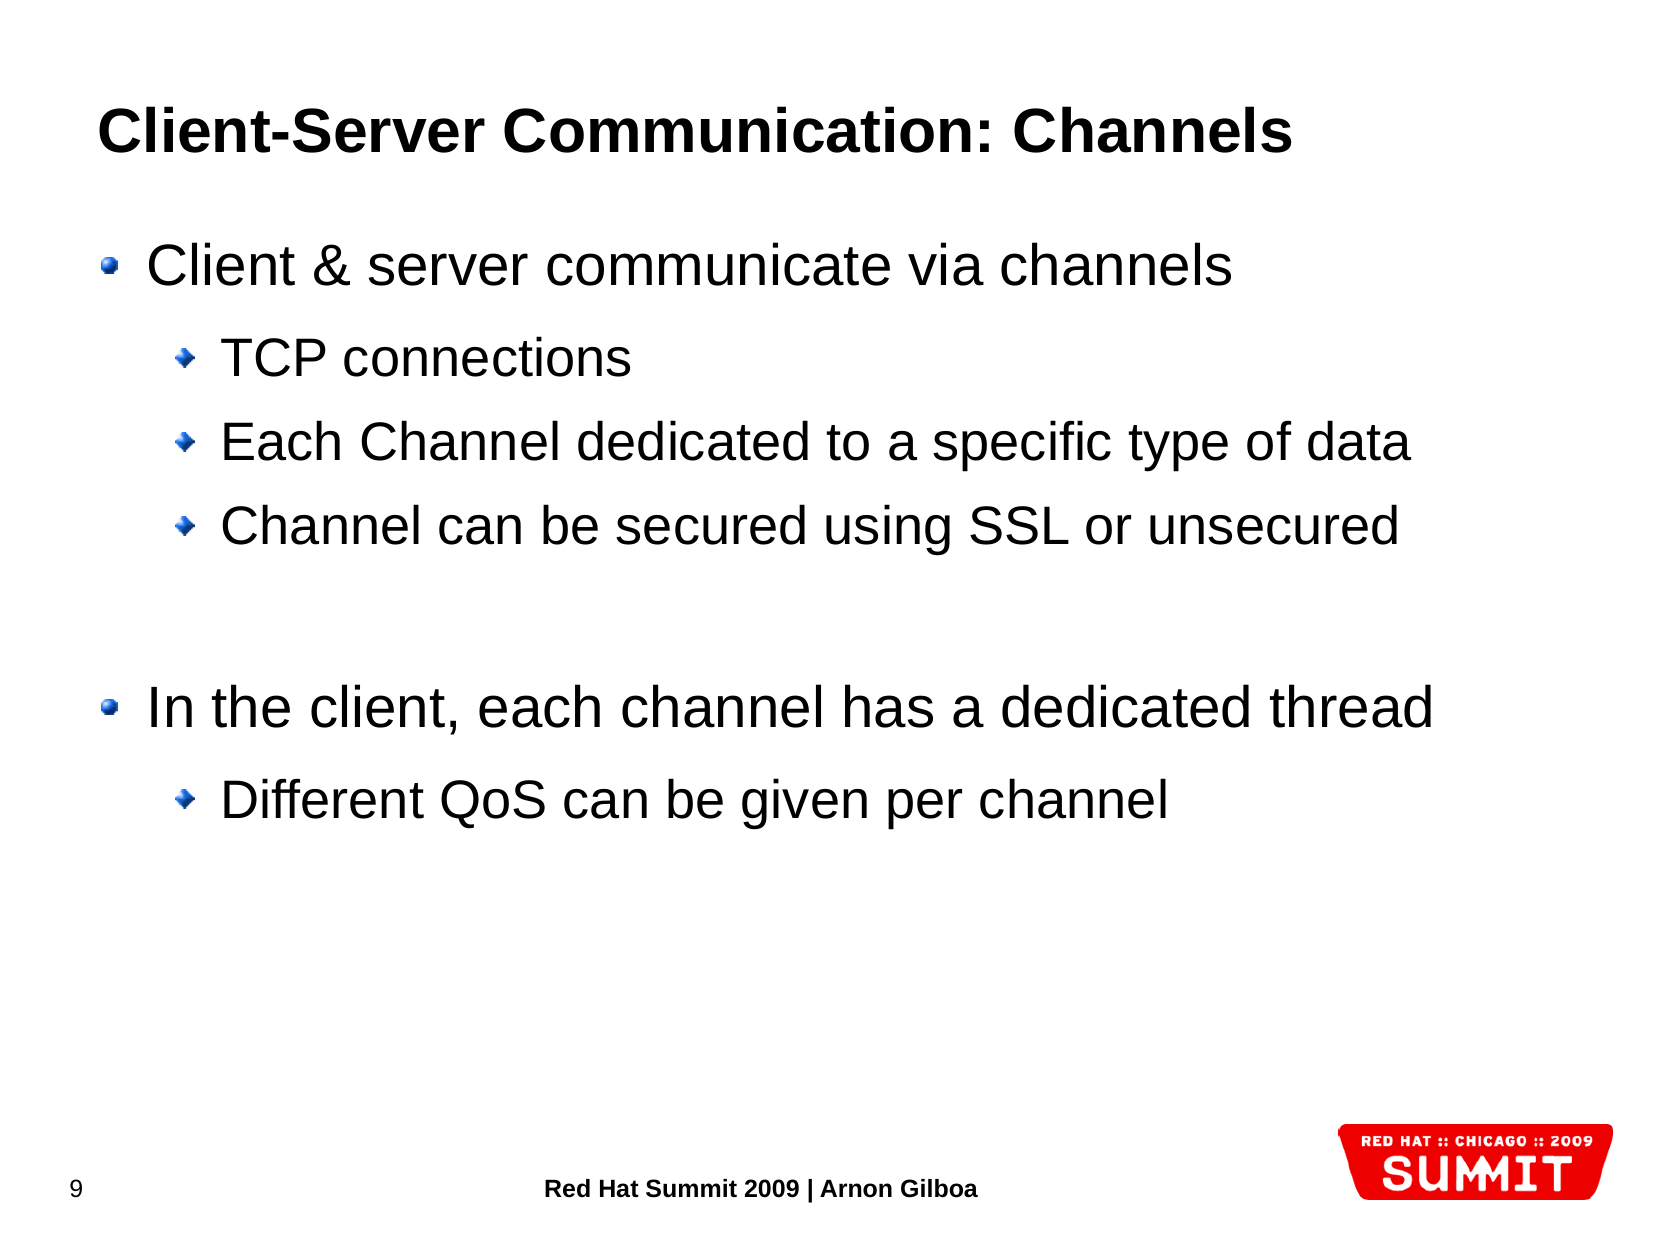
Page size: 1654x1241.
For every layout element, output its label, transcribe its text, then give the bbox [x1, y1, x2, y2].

picture [1338, 1124, 1613, 1200]
title Client-Server Communication: Channels [82, 37, 1571, 226]
list Client & server communicate via channels TCP connections Each Channel dedicated to a specific type of data Channel can be secured using SSL or unsecured In the client, each channel has a dedicated thread Different QoS can be given per channel [86, 232, 1576, 1027]
